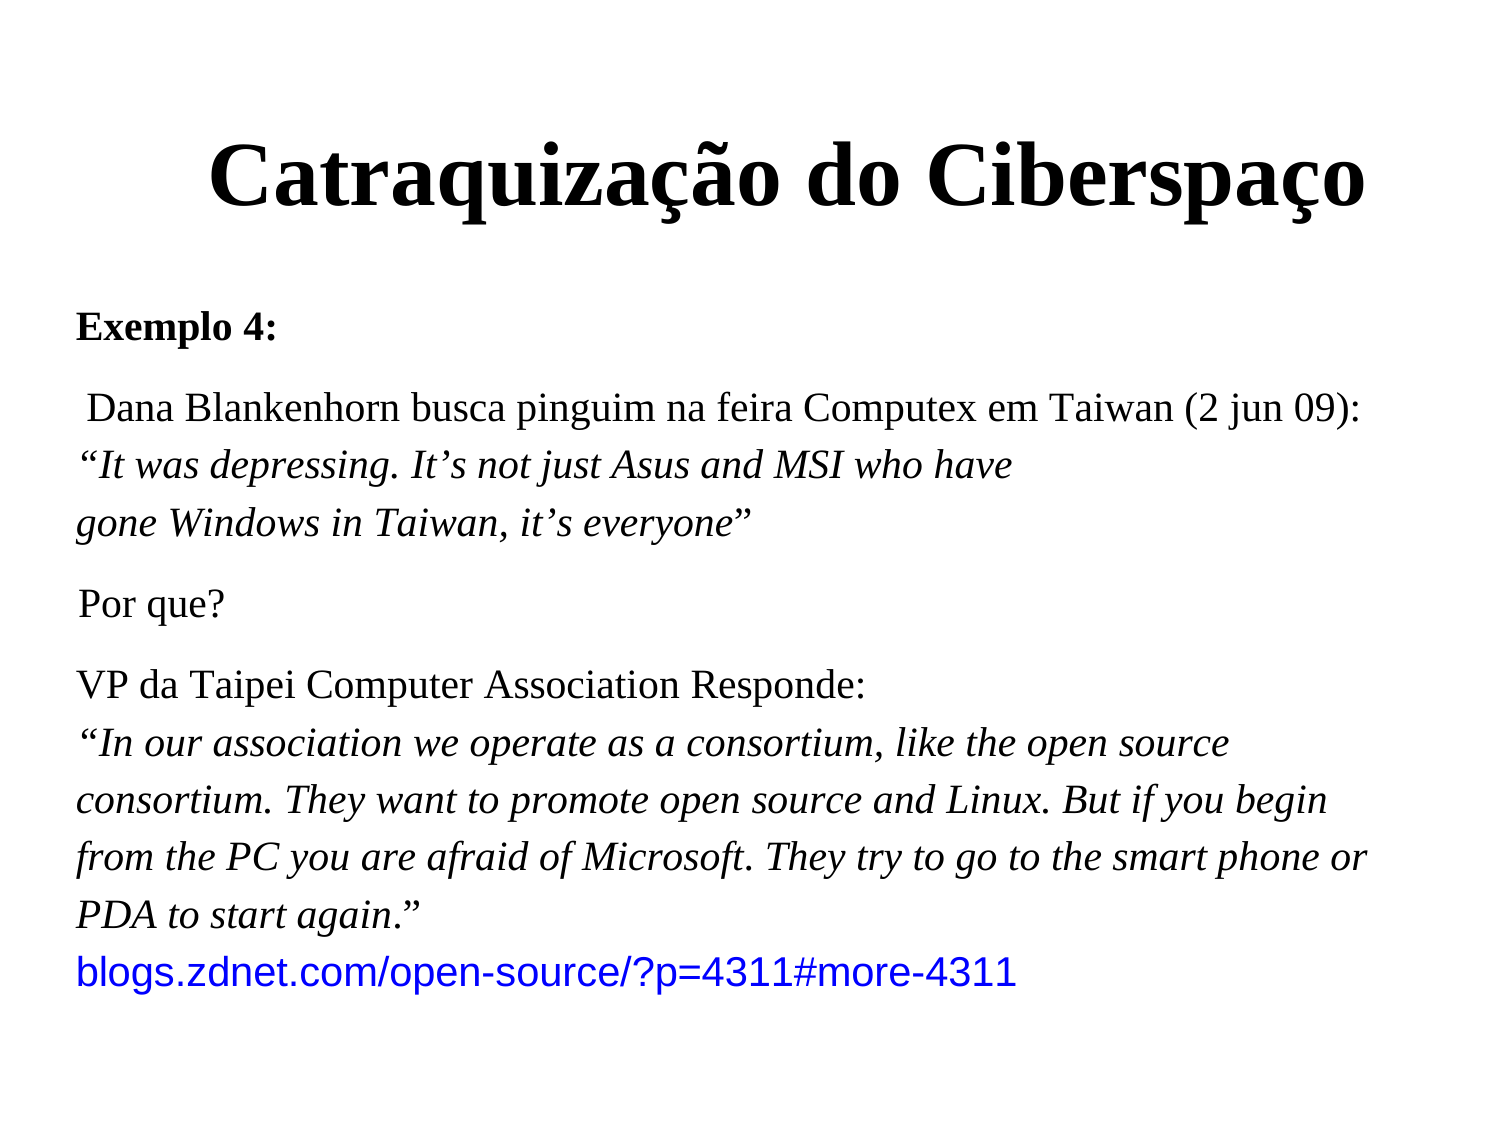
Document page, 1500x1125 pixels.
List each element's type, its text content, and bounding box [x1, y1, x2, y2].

text_box Exemplo 4: Dana Blankenhorn busca pinguim na feira Computex em Taiwan (2 jun 09): “It was depressing. It’s not just Asus and MSI who have gone Windows in Taiwan, it’s everyone” Por que? VP da Taipei Computer Association Responde: “In our association we operate as a consortium, like the open source consortium. They want to promote open source and Linux. But if you begin from the PC you are afraid of Microsoft. They try to go to the smart phone or PDA to start again.” blogs.zdnet.com/open-source/?p=4311#more-4311 [75, 291, 1391, 996]
title Catraquização do Ciberspaço [73, 81, 1500, 269]
